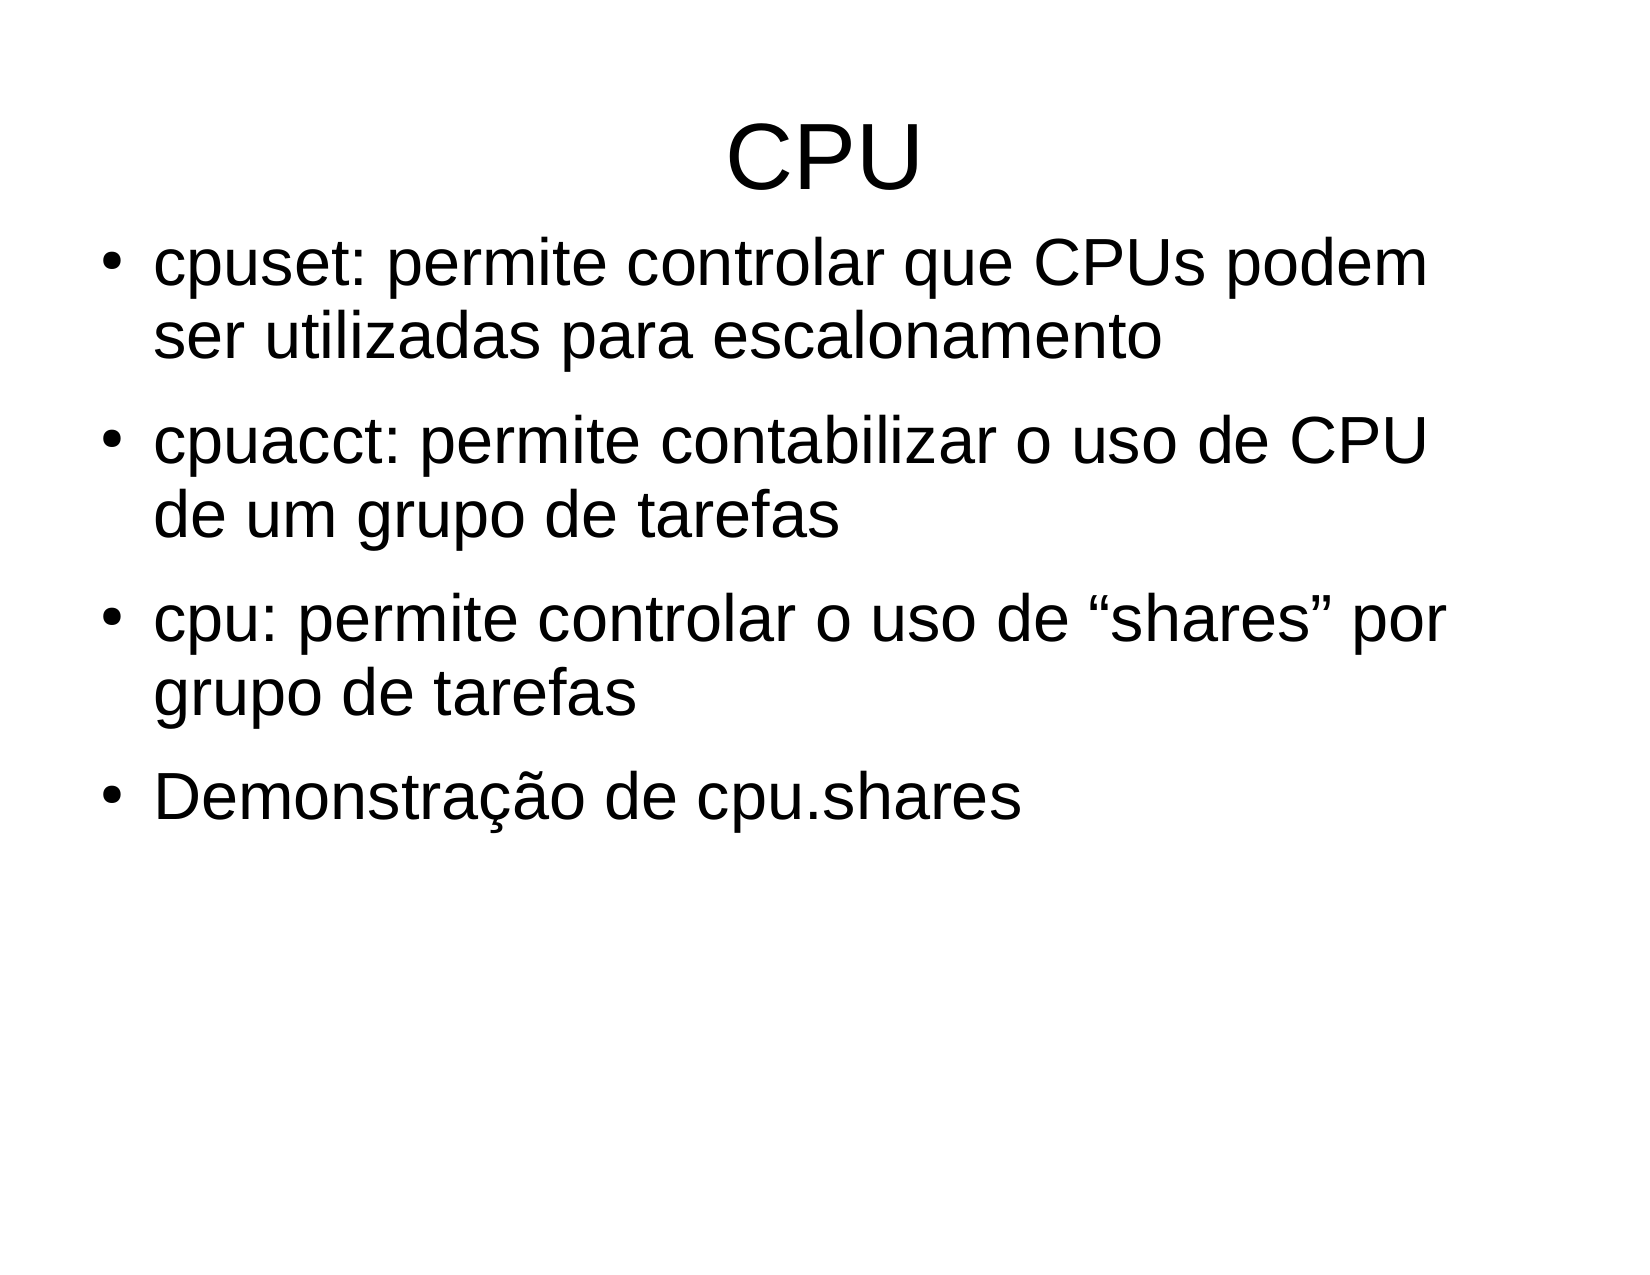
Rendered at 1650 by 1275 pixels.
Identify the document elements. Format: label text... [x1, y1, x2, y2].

title CPU [82, 50, 1568, 264]
list cpuset: permite controlar que CPUs podem ser utilizadas para escalonamento cpuacct: permite contabilizar o uso de CPU de um grupo de tarefas cpu: permite controlar o uso de “shares” por grupo de tarefas Demonstração de cpu.shares [82, 225, 1463, 1175]
